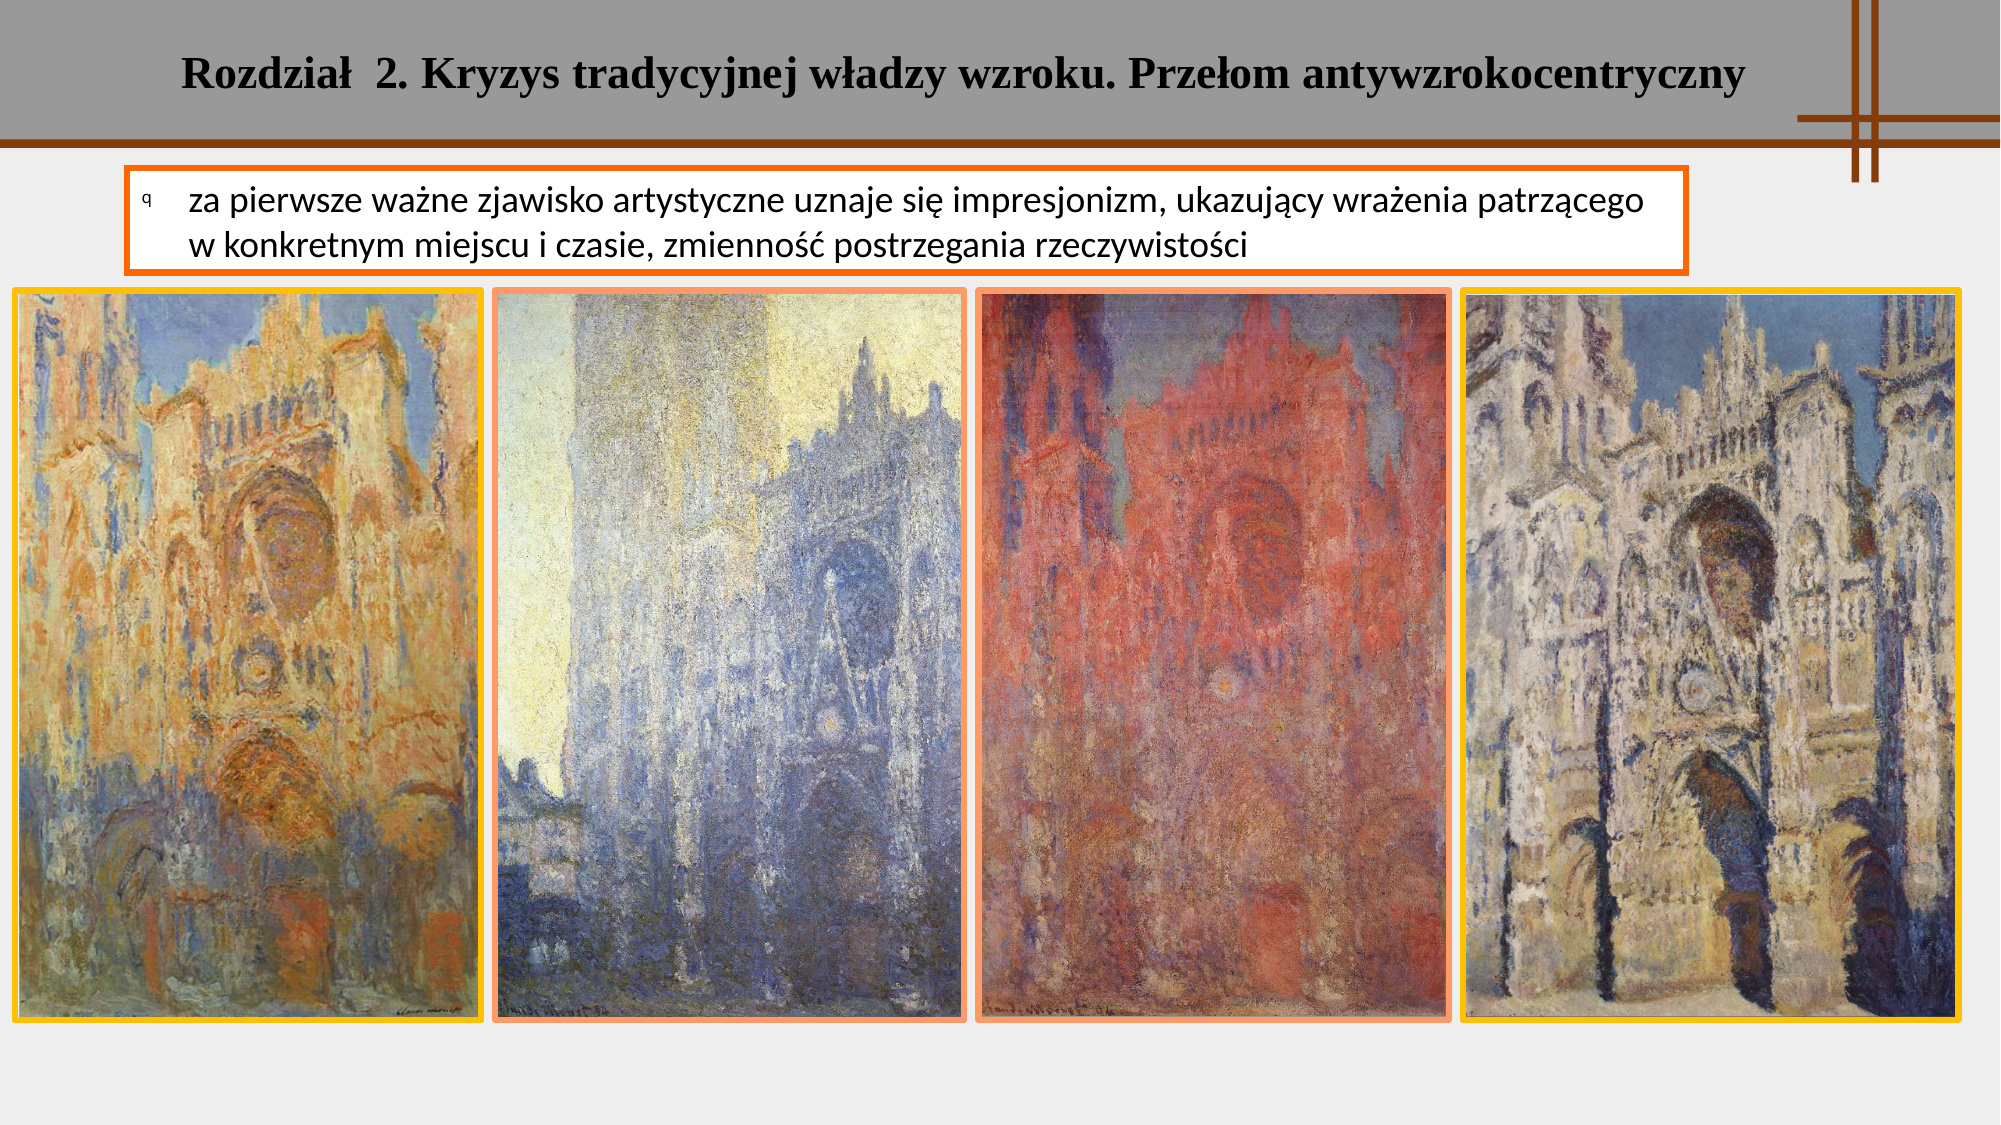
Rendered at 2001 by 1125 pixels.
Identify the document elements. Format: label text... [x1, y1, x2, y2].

picture [981, 293, 1446, 1017]
text_box Rozdział 2. Kryzys tradycyjnej władzy wzroku. Przełom antywzrokocentryczny [126, 35, 1814, 106]
text_box [0, 0, 2001, 183]
picture [498, 293, 961, 1017]
picture [1466, 293, 1956, 1017]
picture [18, 293, 478, 1017]
text_box za pierwsze ważne zjawisko artystyczne uznaje się impresjonizm, ukazujący wrażenia patrzącego w konkretnym miejscu i czasie, zmienność postrzegania rzeczywistości [126, 167, 1686, 273]
